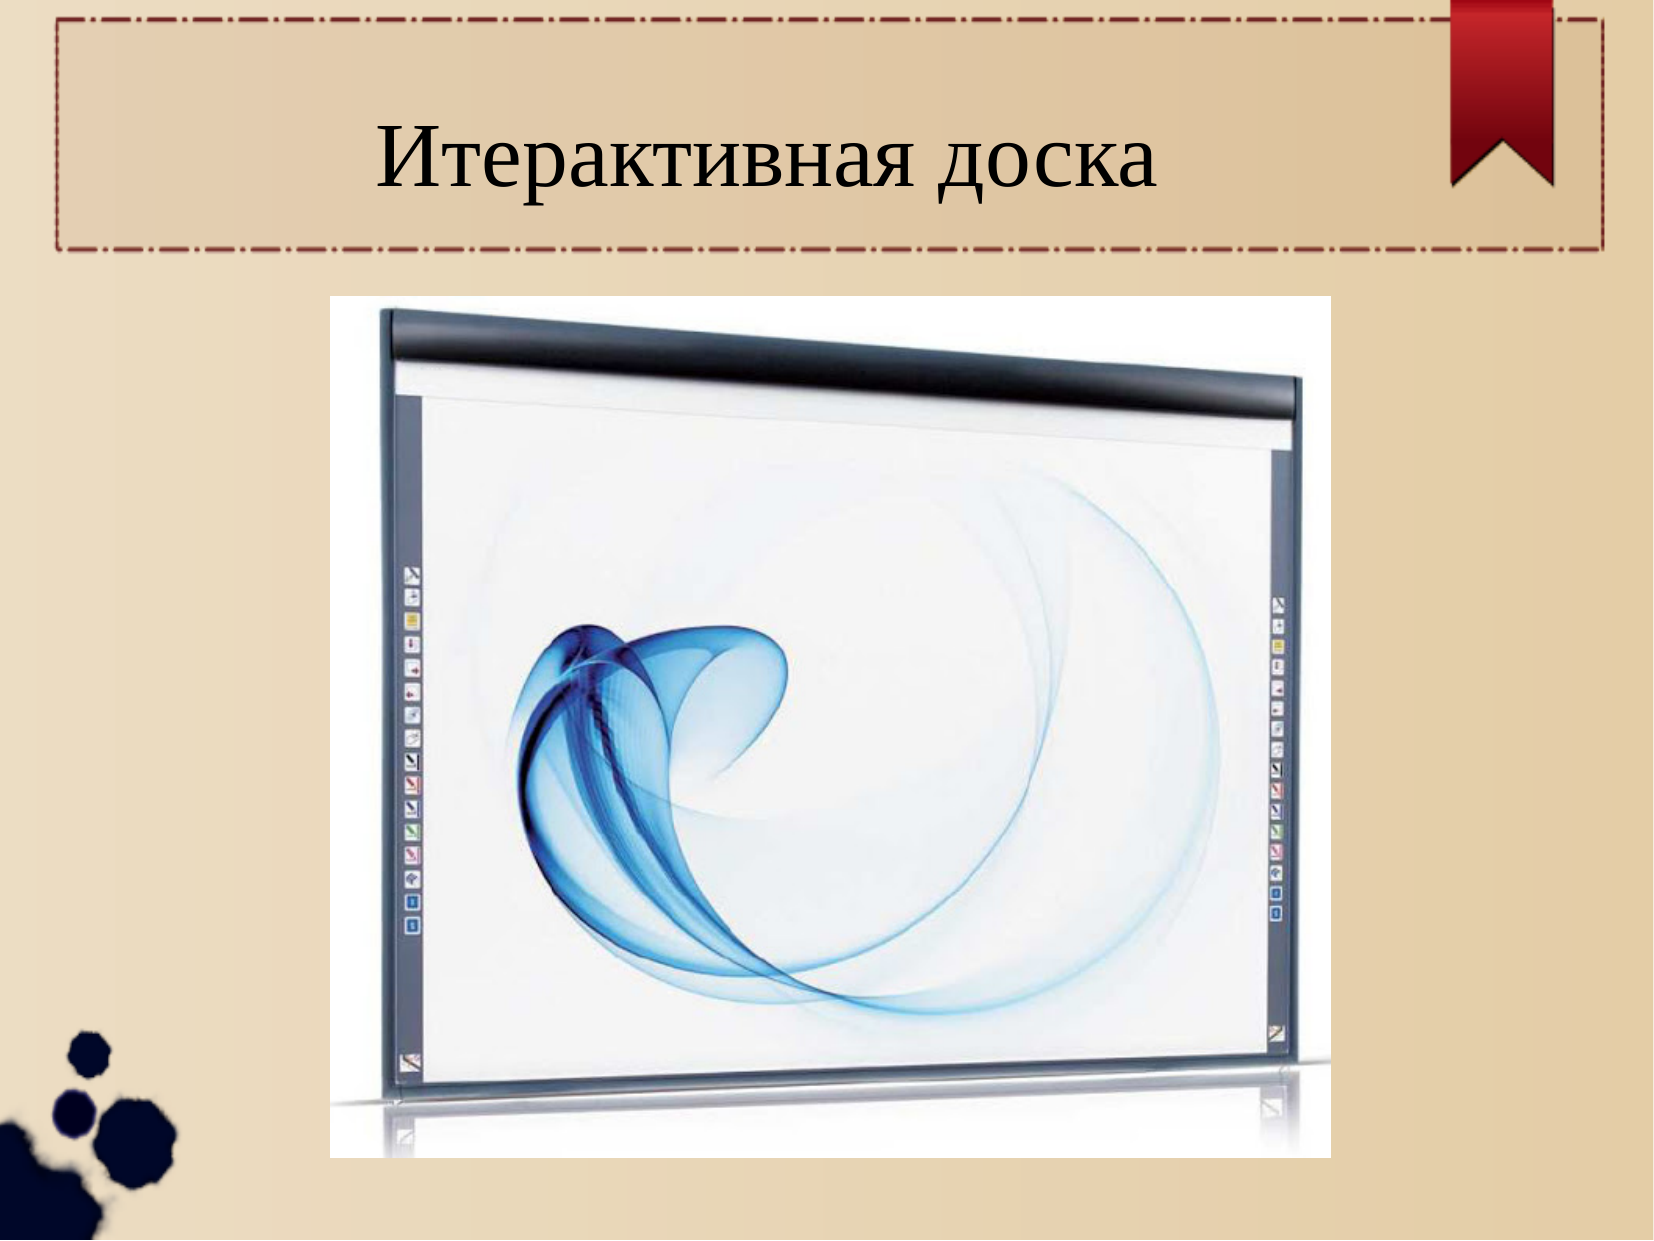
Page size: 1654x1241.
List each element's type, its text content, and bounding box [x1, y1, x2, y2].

picture [0, 0, 1654, 1240]
title Итерактивная доска [82, 49, 1453, 257]
